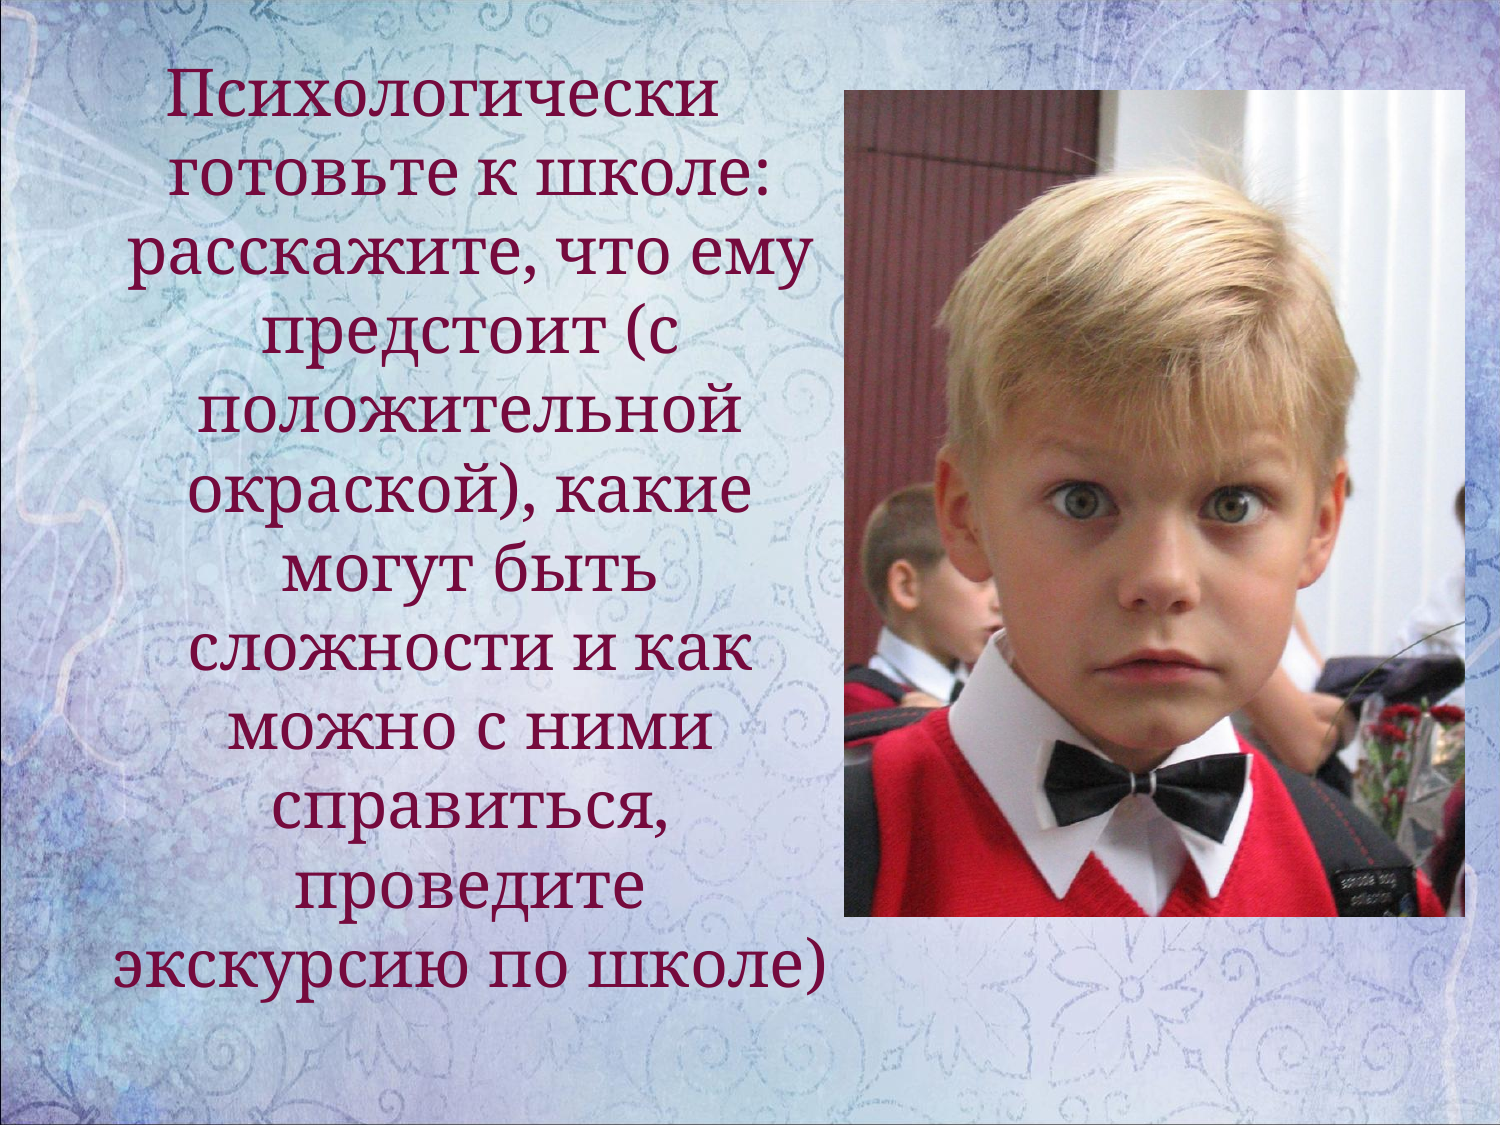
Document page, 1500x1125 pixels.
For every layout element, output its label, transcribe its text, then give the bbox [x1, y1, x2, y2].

list Психологически готовьте к школе: расскажите, что ему предстоит (с положительной окраской), какие могут быть сложности и как можно с ними справиться, проведите экскурсию по школе) [41, 42, 845, 1083]
picture [0, 0, 1500, 1125]
